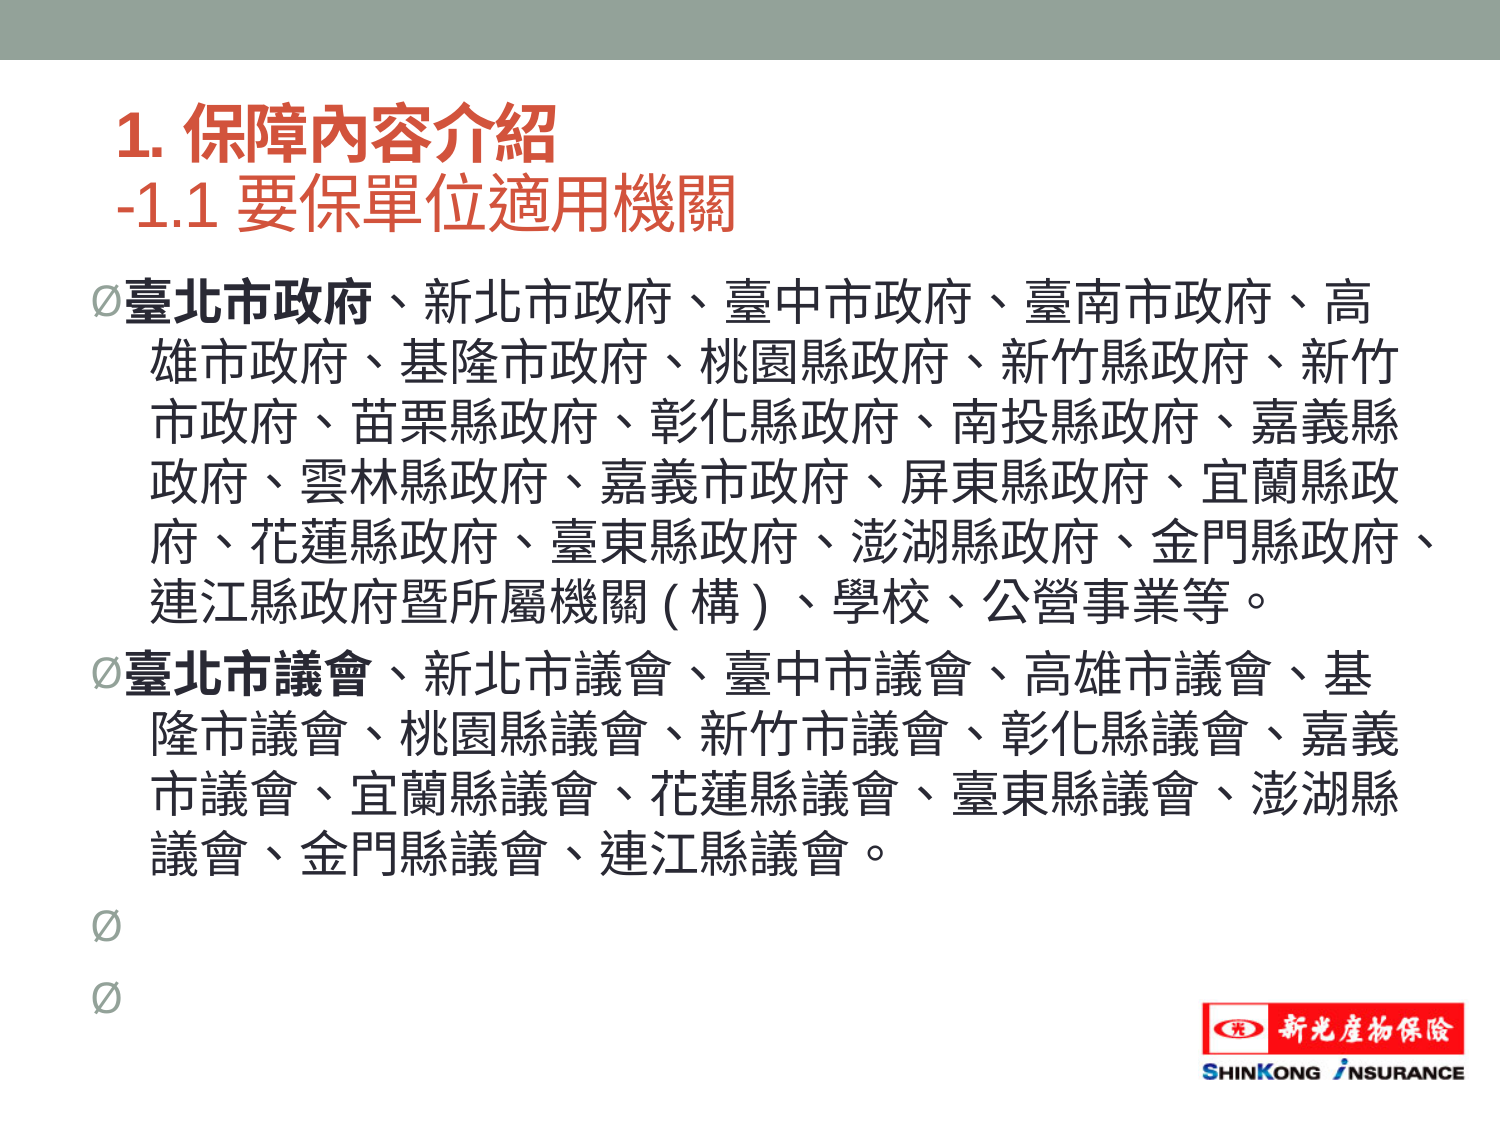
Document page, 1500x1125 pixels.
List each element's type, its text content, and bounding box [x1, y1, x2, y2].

list 臺北市政府、新北市政府、臺中市政府、臺南市政府、高雄市政府、基隆市政府、桃園縣政府、新竹縣政府、新竹市政府、苗栗縣政府、彰化縣政府、南投縣政府、嘉義縣政府、雲林縣政府、嘉義市政府、屏東縣政府、宜蘭縣政府、花蓮縣政府、臺東縣政府、澎湖縣政府、金門縣政府、連江縣政府暨所屬機關(構)、學校、公營事業等。 臺北市議會、新北市議會、臺中市議會、高雄市議會、基隆市議會、桃園縣議會、新竹市議會、彰化縣議會、嘉義市議會、宜蘭縣議會、花蓮縣議會、臺東縣議會、澎湖縣議會、金門縣議會、連江縣議會。 [75, 262, 1426, 1063]
text_box 1.保障內容介紹 -1.1要保單位適用機關 [100, 90, 1451, 253]
